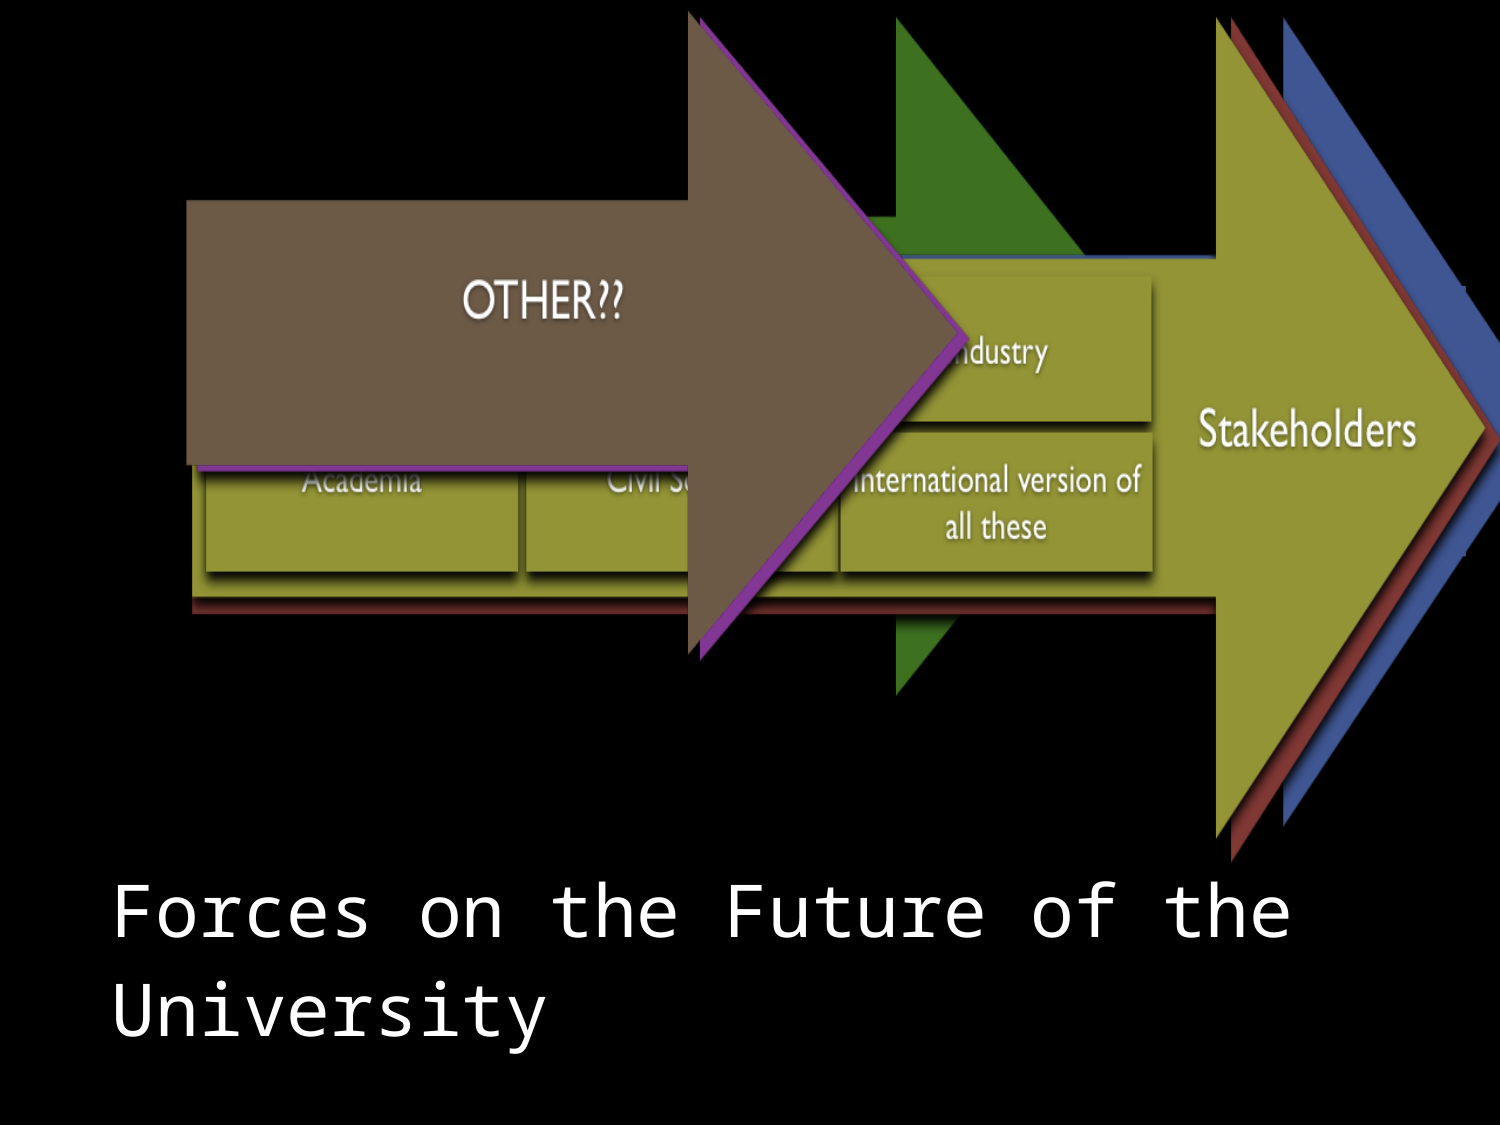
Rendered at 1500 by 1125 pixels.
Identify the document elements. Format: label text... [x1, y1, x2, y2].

title Forces on the Future of the University [106, 860, 1393, 1057]
picture [164, 6, 1500, 893]
